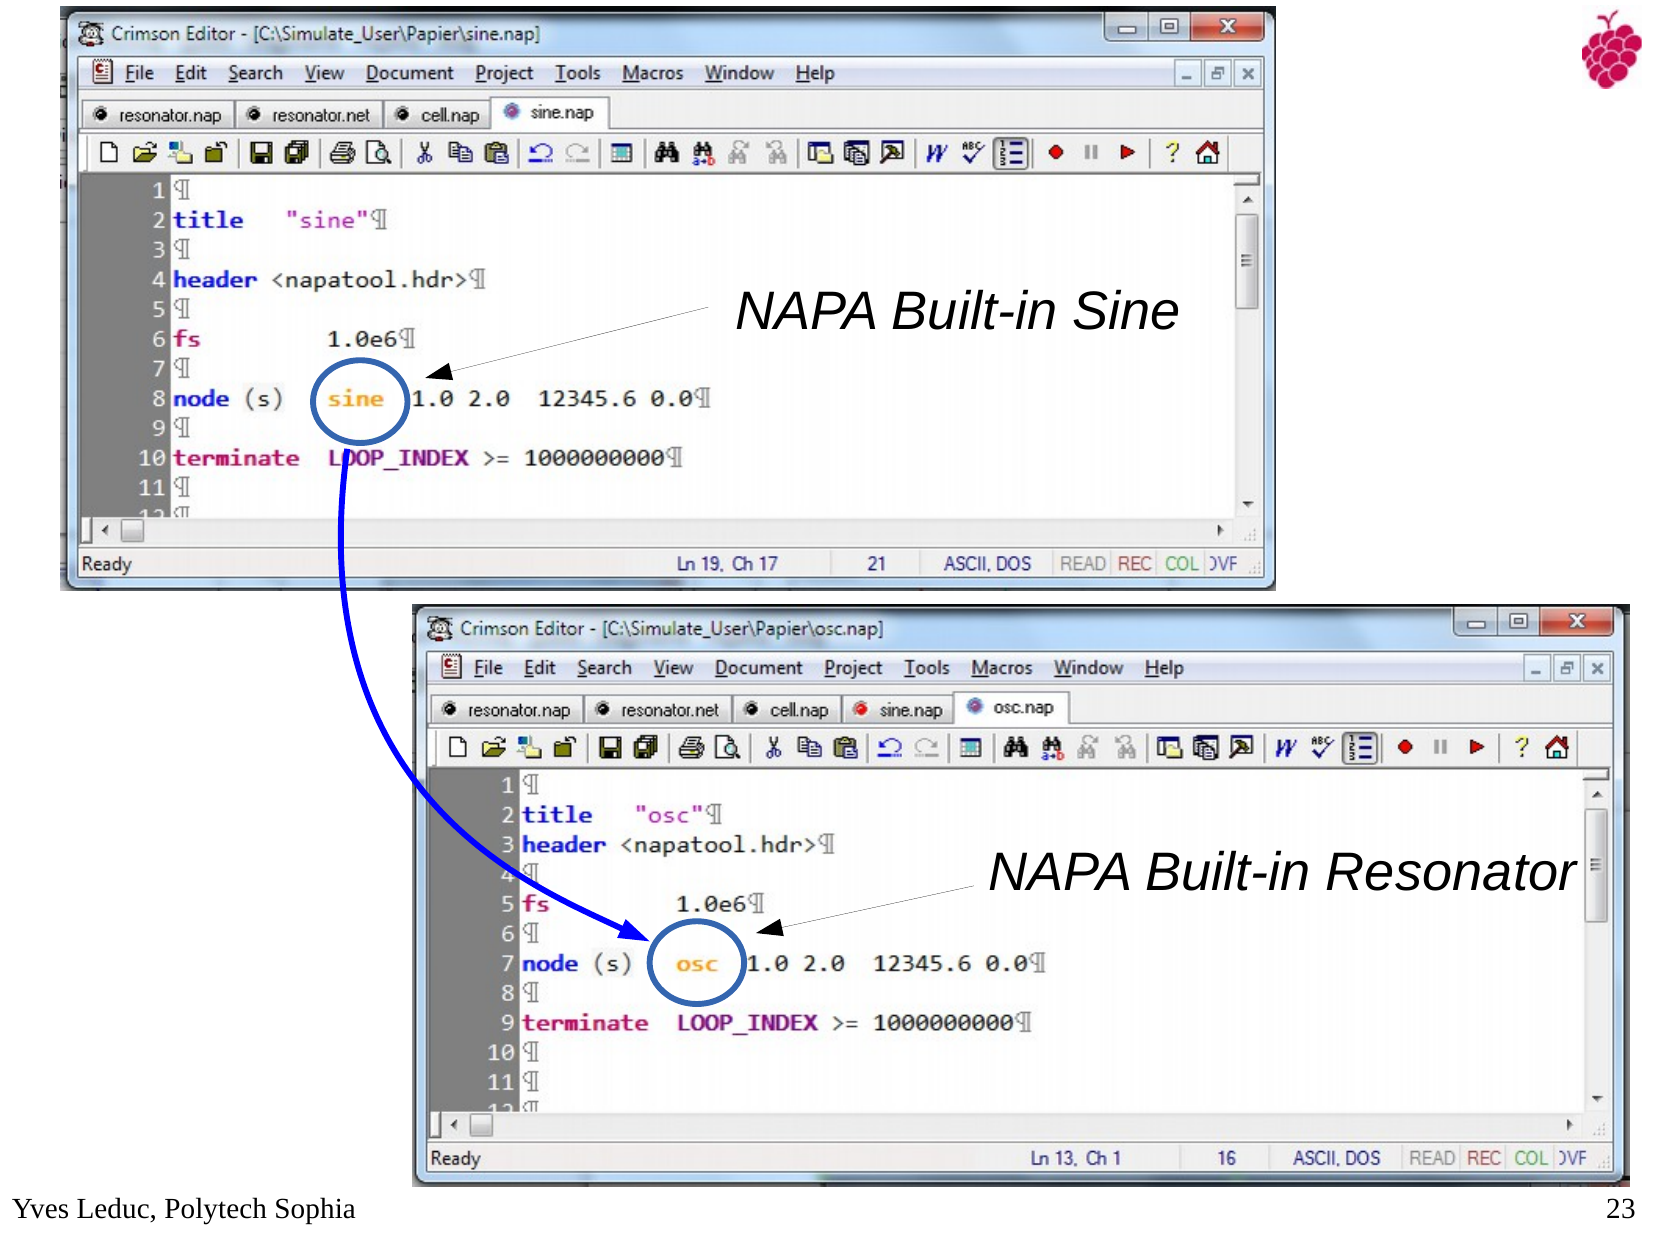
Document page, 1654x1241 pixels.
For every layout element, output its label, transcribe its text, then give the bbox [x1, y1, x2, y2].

picture [412, 604, 1630, 1188]
picture [1582, 5, 1642, 89]
text_box NAPA Built-in Sine [720, 273, 1197, 349]
text_box NAPA Built-in Resonator [973, 834, 1593, 910]
picture [60, 6, 1276, 591]
